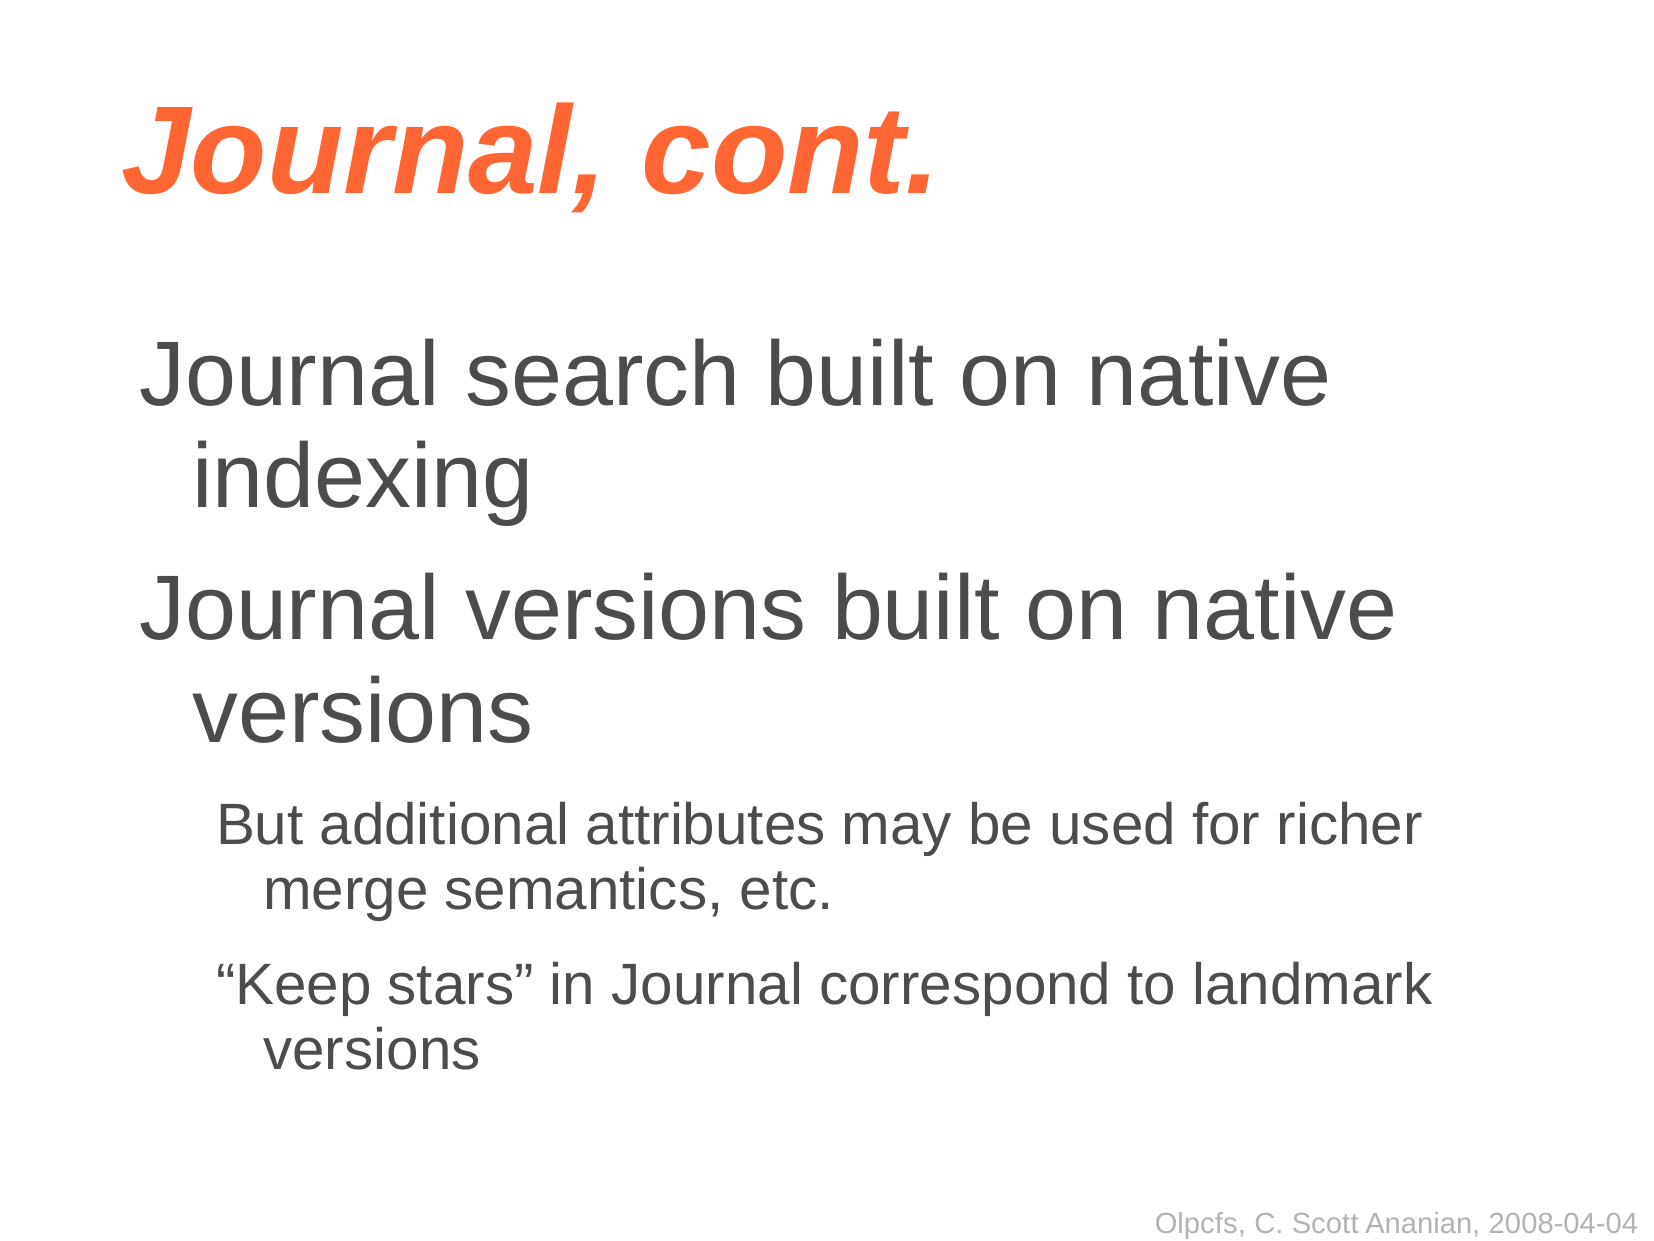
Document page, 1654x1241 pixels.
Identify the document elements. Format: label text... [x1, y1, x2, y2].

title Journal, cont. [121, 46, 1534, 254]
list Journal search built on native indexing Journal versions built on native versions But additional attributes may be used for richer merge semantics, etc. “Keep stars” in Journal correspond to landmark versions [121, 321, 1561, 1158]
